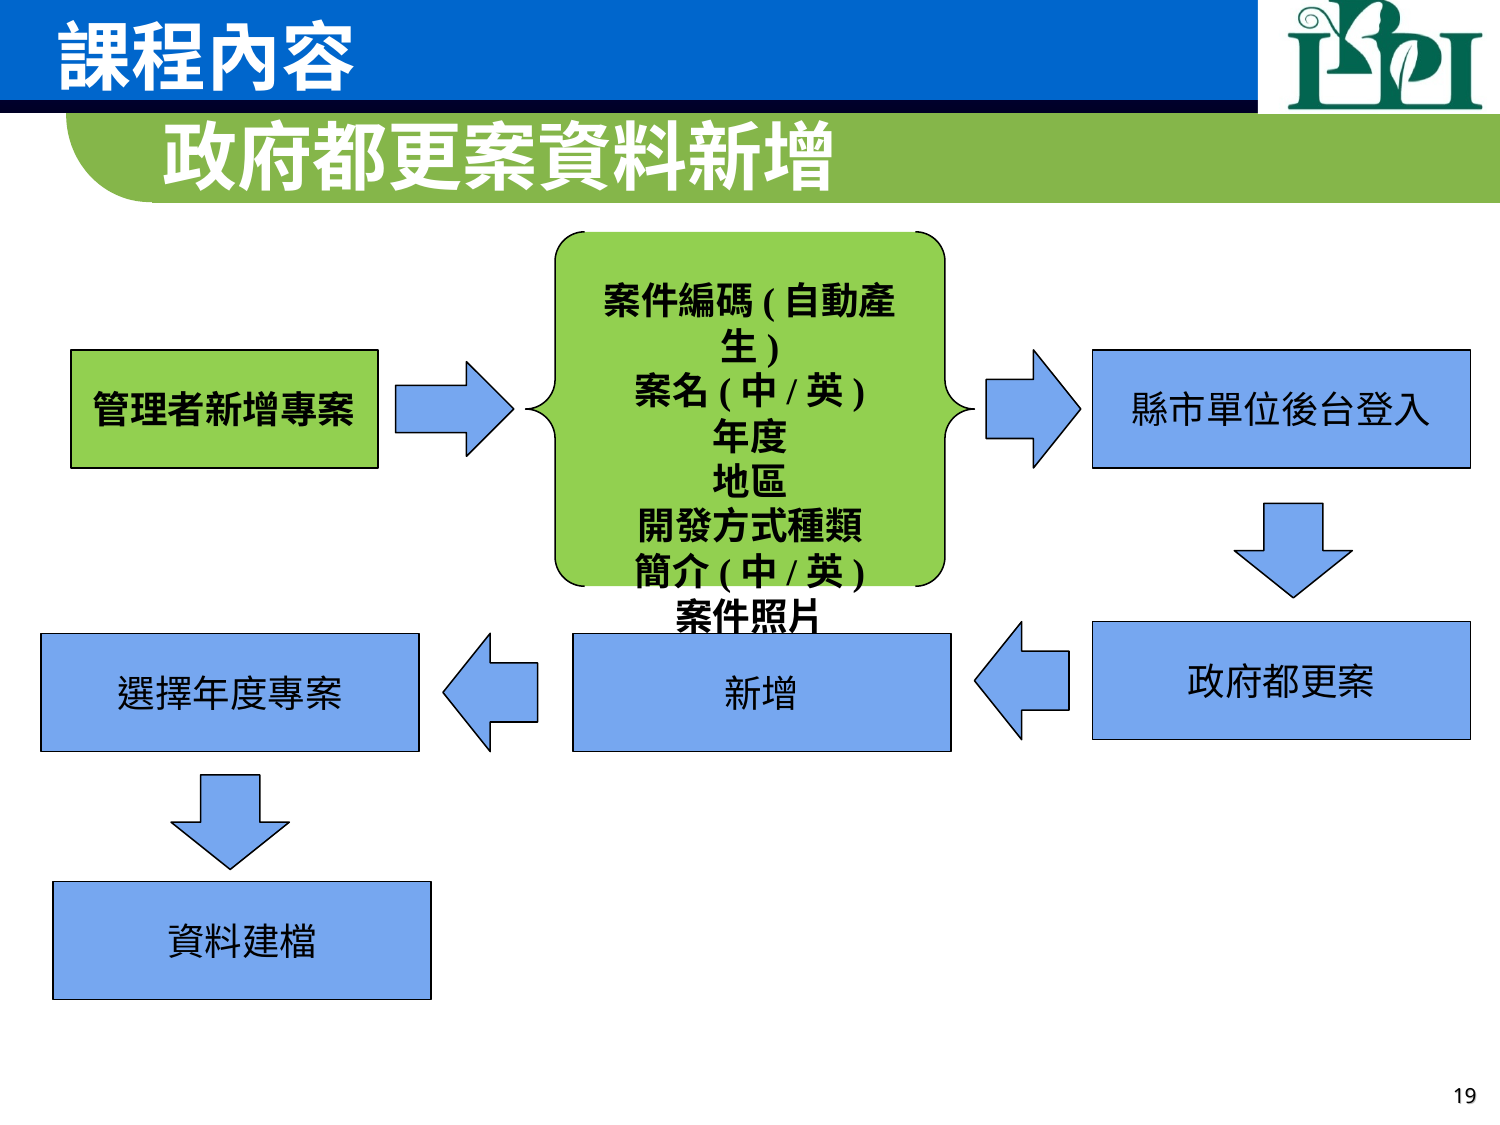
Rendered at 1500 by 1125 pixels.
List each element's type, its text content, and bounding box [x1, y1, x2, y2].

text_box [442, 633, 538, 752]
title 政府都更案資料新增 [147, 101, 1436, 202]
text_box [1399, 1074, 1500, 1125]
text_box [986, 349, 1081, 468]
text_box 政府都更案 [1092, 622, 1471, 740]
text_box [1234, 503, 1353, 598]
text_box 資料建檔 [53, 882, 431, 1000]
text_box [171, 774, 290, 870]
text_box 案件編碼(自動產生) 案名(中/英) 年度 地區 開發方式種類 簡介(中/英) 案件照片 [525, 231, 975, 587]
text_box 課程內容 [41, 1, 1329, 102]
text_box 新增 [573, 633, 951, 752]
text_box [974, 621, 1070, 740]
text_box 選擇年度專案 [41, 633, 419, 752]
text_box 縣市單位後台登入 [1092, 350, 1471, 468]
text_box 管理者新增專案 [71, 350, 378, 468]
text_box [395, 361, 514, 457]
